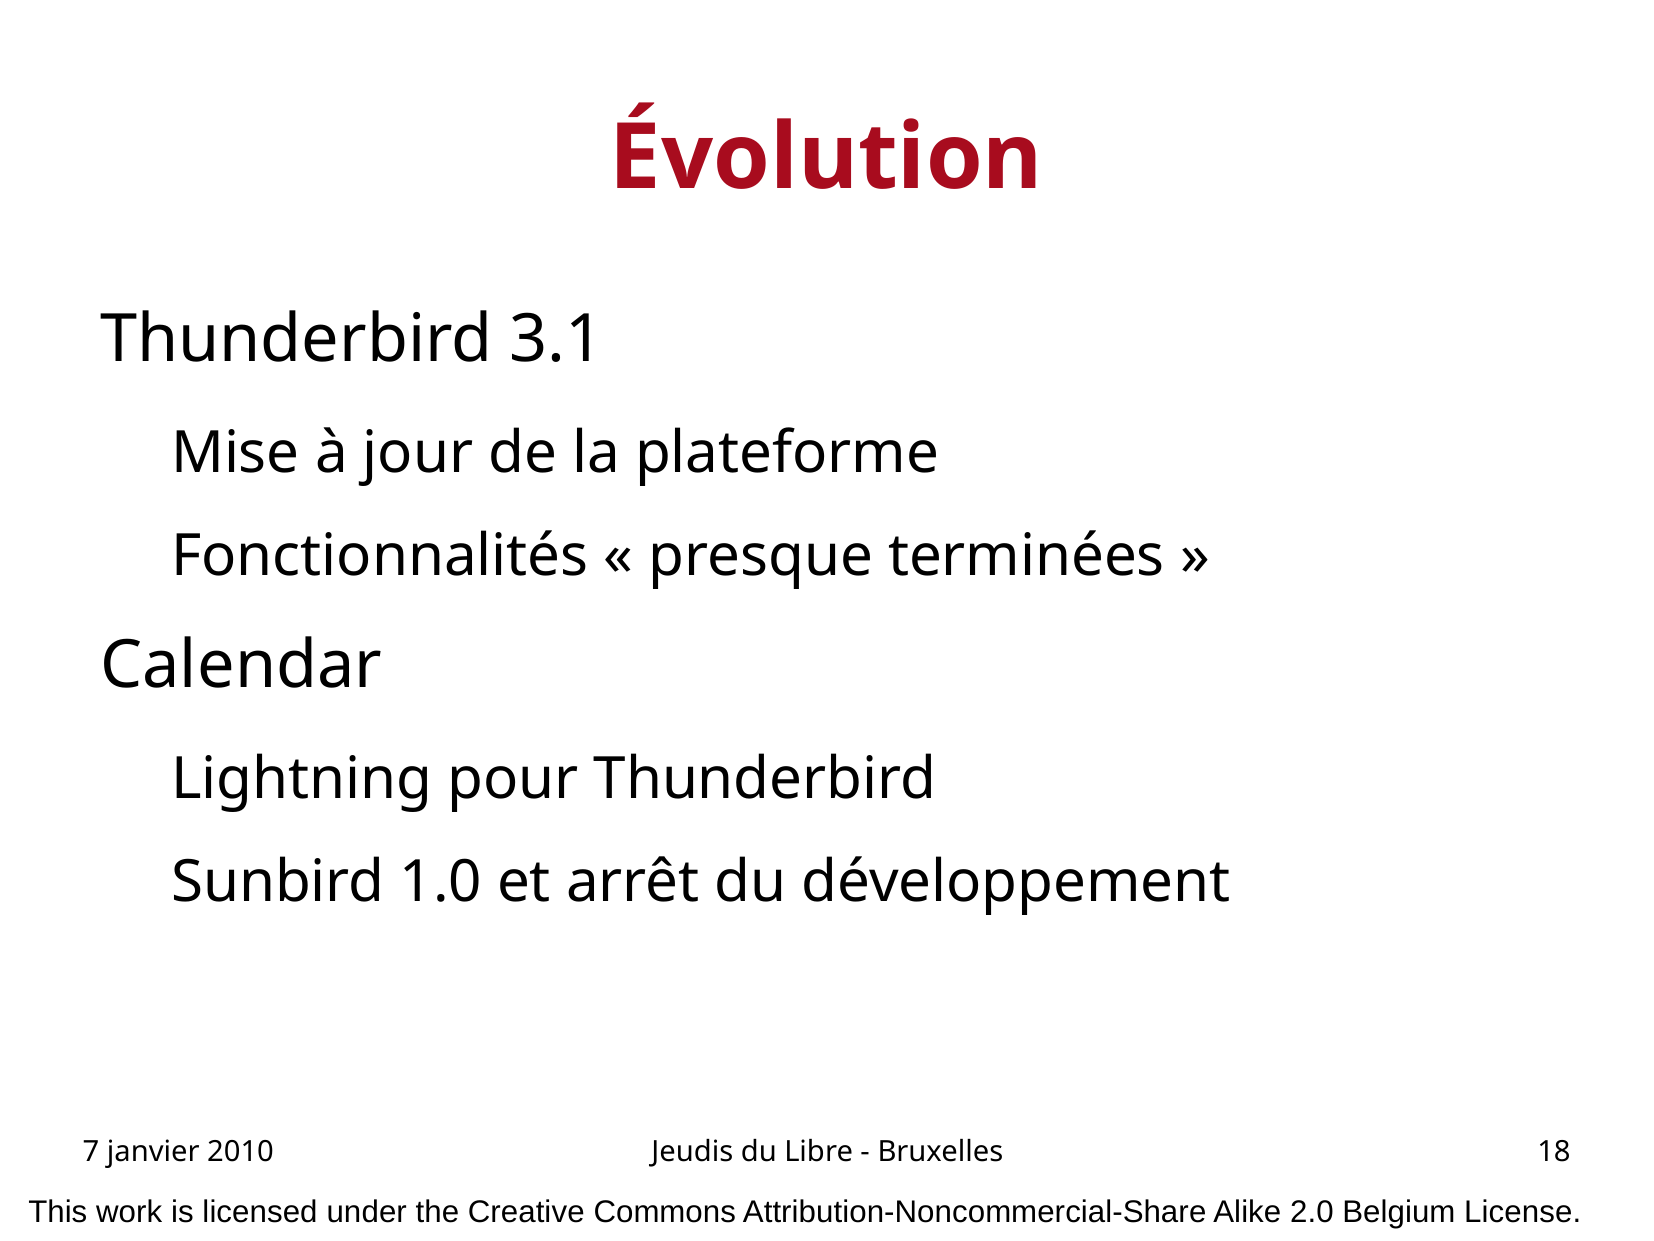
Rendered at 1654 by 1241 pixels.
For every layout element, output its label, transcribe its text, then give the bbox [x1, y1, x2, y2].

text_box This work is licensed under the Creative Commons Attribution-Noncommercial-Share Alike 2.0 Belgium License. [13, 1187, 1654, 1241]
list Thunderbird 3.1 Mise à jour de la plateforme Fonctionnalités « presque terminées » Calendar Lightning pour Thunderbird Sunbird 1.0 et arrêt du développement [82, 290, 1571, 1094]
title Évolution [82, 56, 1571, 250]
